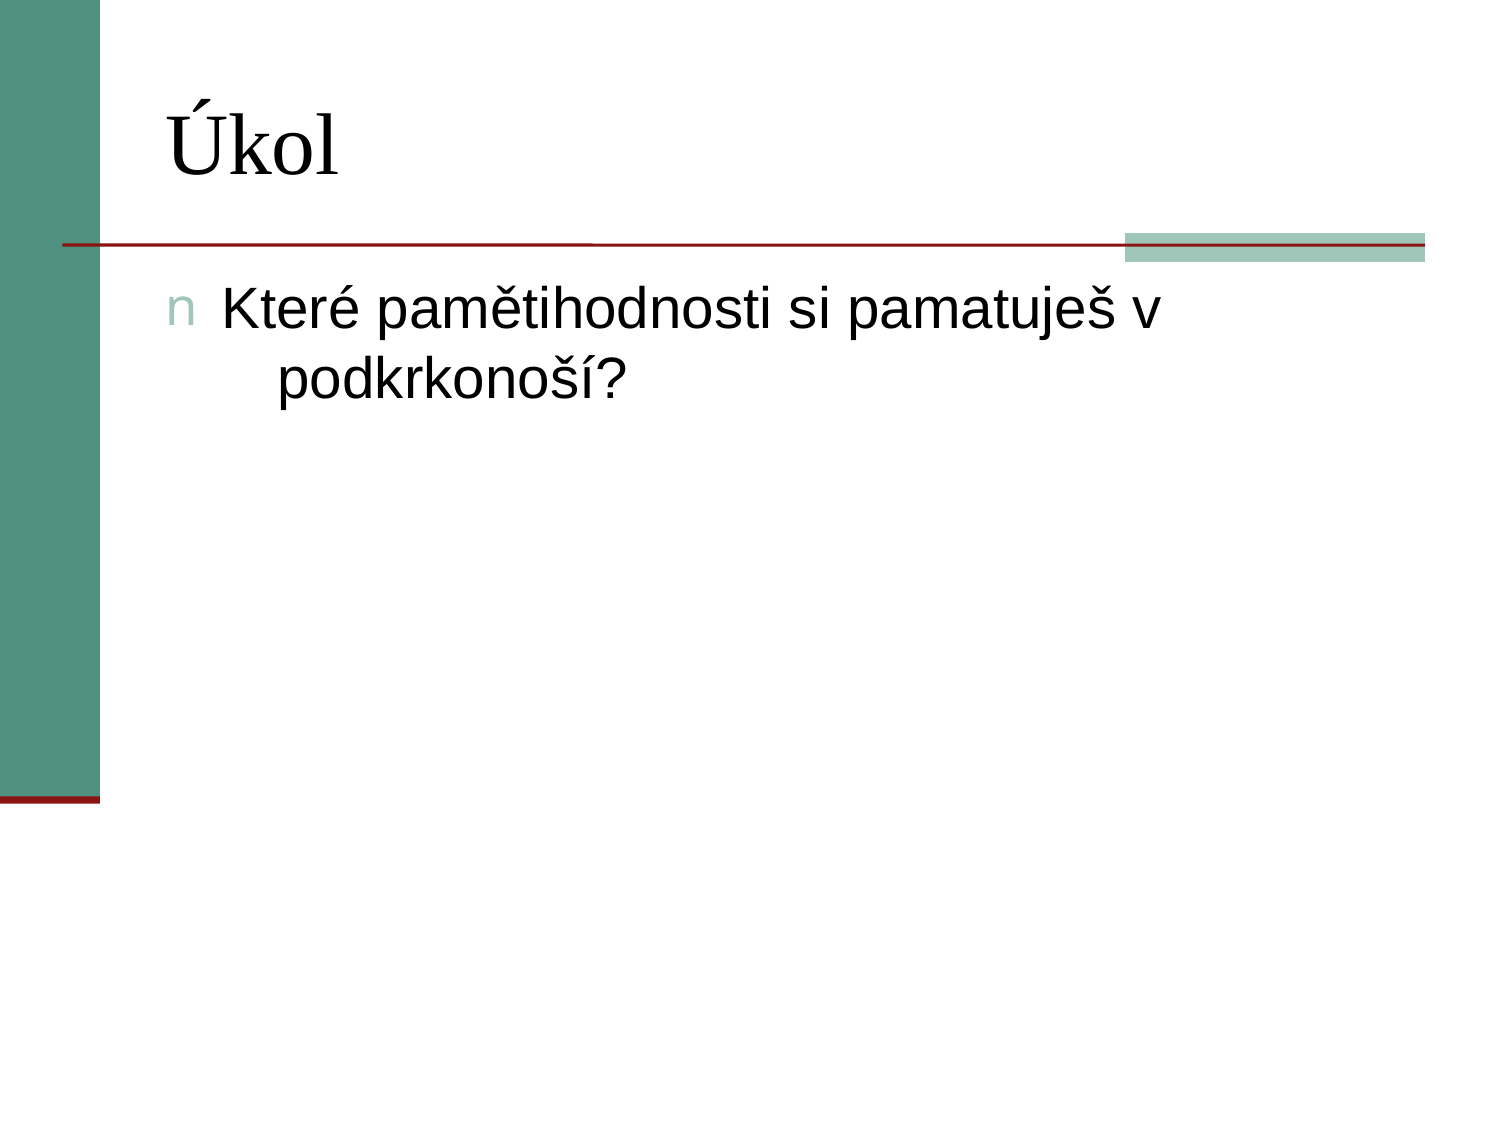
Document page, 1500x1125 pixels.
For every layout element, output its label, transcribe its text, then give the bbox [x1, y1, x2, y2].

title Úkol [150, 45, 1426, 234]
list Které pamětihodnosti si pamatuješ v podkrkonoší? [150, 262, 1426, 1006]
